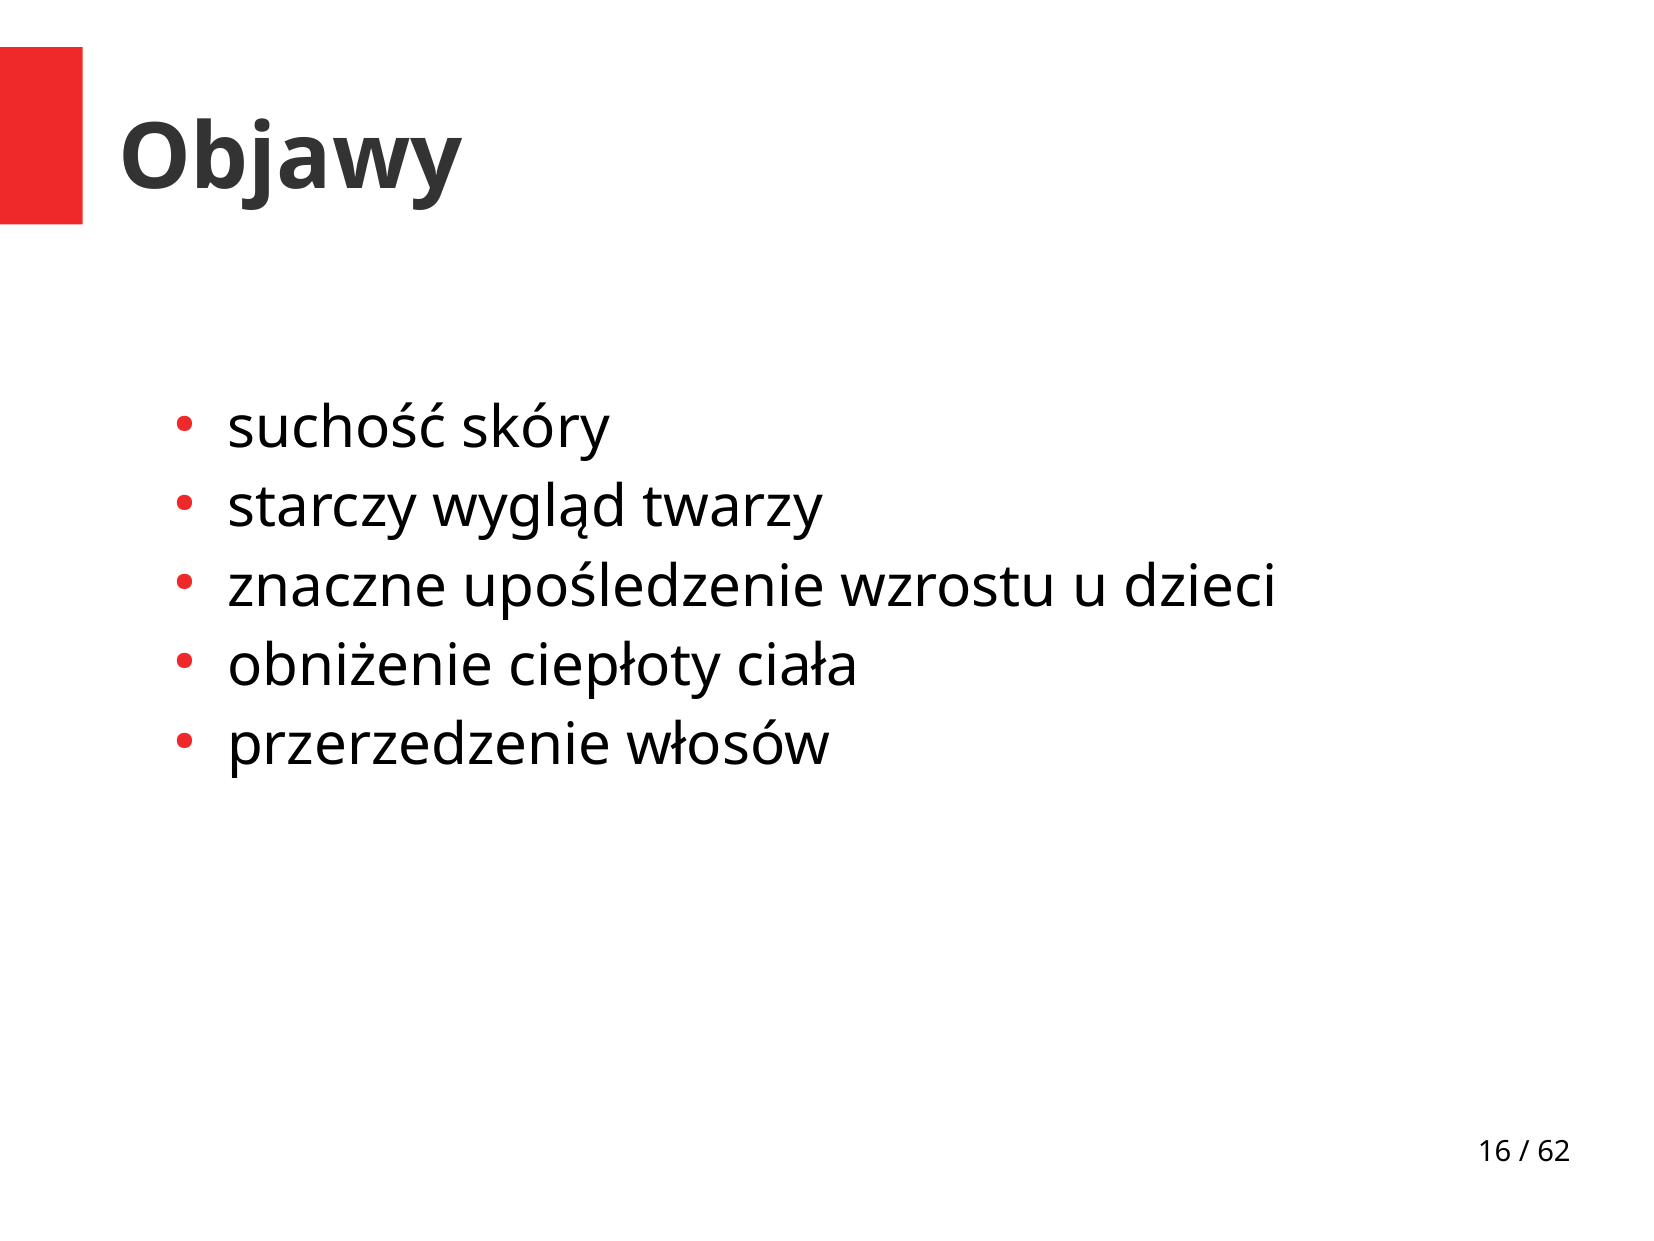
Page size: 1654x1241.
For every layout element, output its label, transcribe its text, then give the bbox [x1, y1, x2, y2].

title Objawy [118, 49, 1571, 257]
text_box suchość skóry starczy wygląd twarzy znaczne upośledzenie wzrostu u dzieci obniżenie ciepłoty ciała przerzedzenie włosów [141, 377, 1585, 1014]
